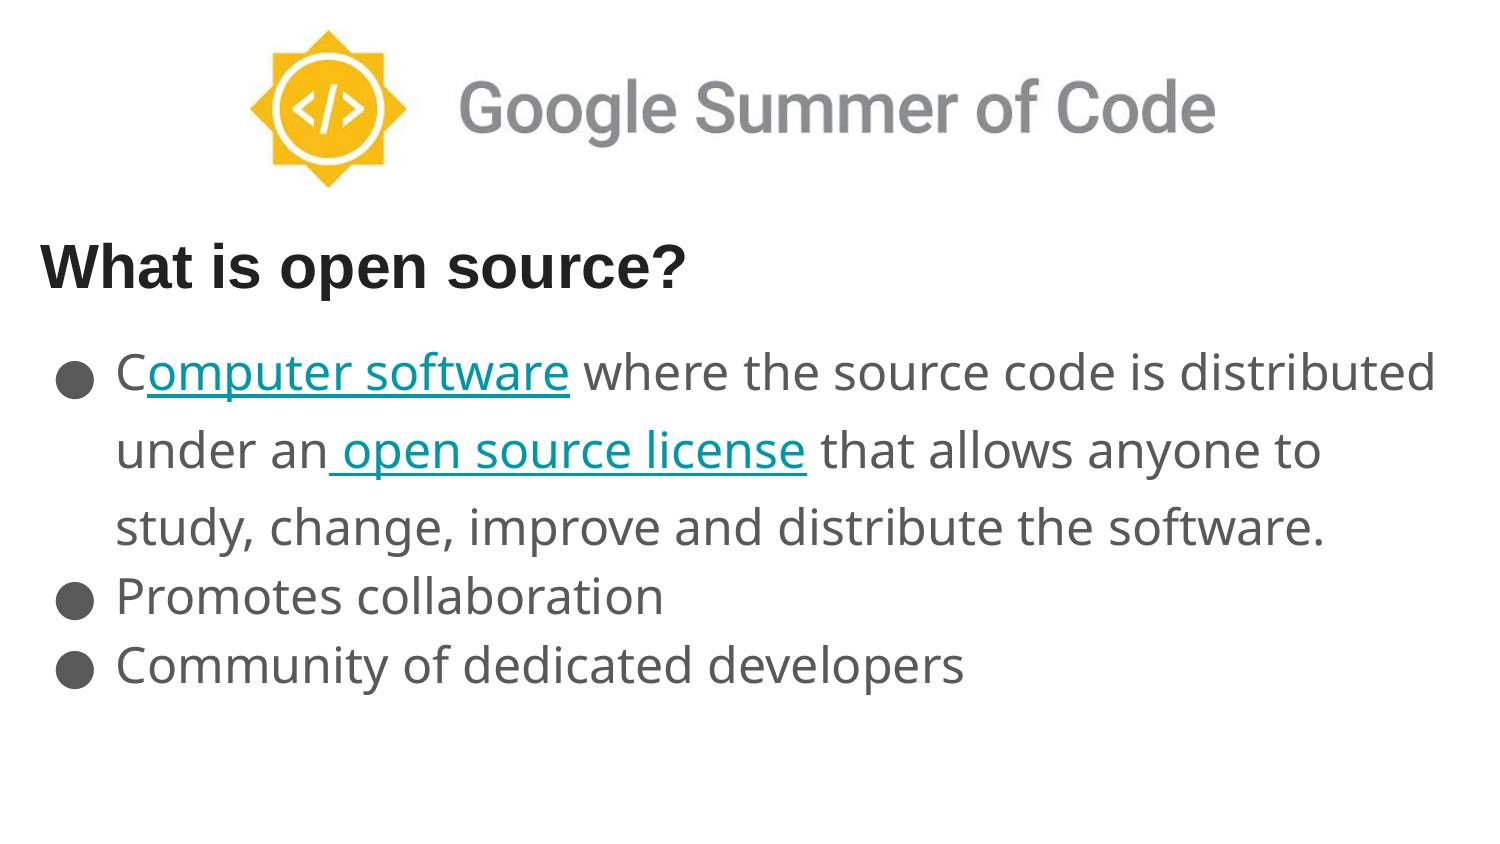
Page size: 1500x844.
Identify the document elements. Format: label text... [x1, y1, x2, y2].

picture [250, 30, 1232, 188]
list What is open source? Computer software where the source code is distributed under an open source license that allows anyone to study, change, improve and distribute the software. Promotes collaboration Community of dedicated developers [25, 199, 1467, 748]
